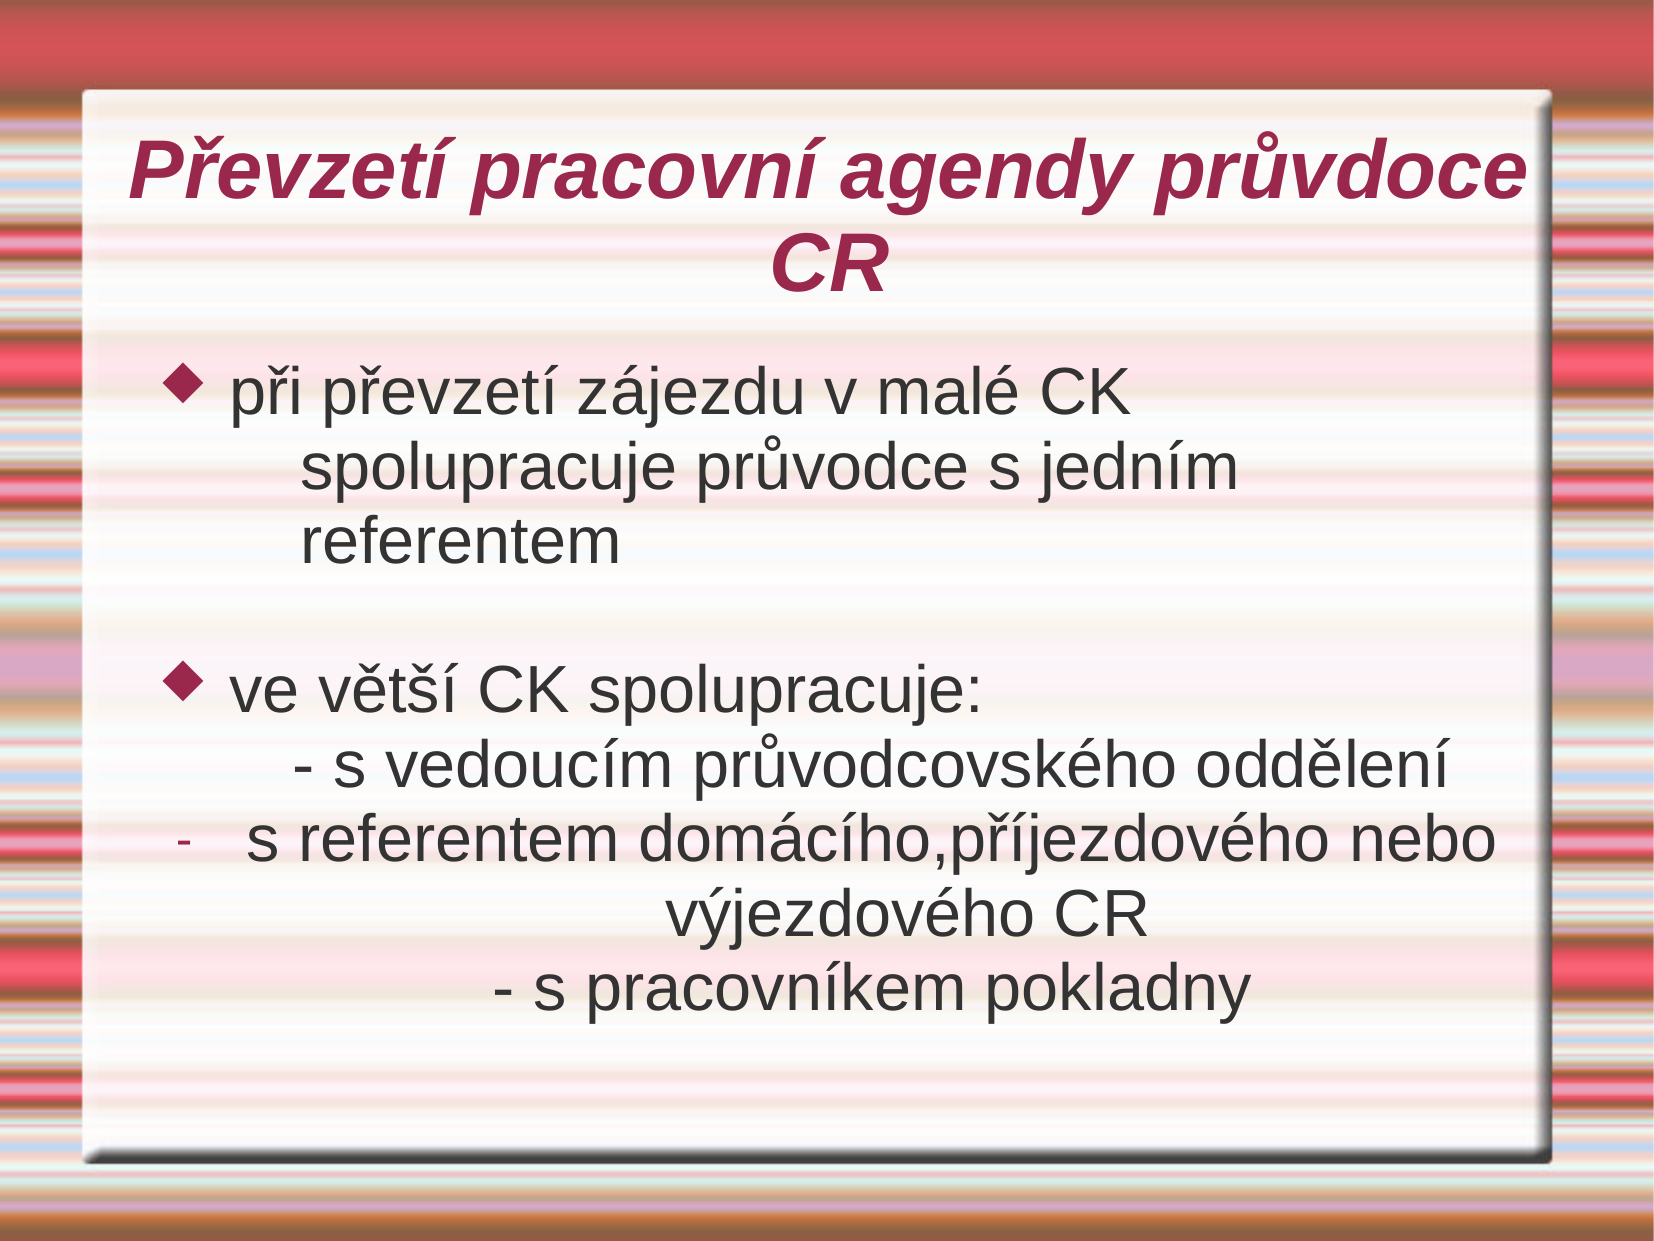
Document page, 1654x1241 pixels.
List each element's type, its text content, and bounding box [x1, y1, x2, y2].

list při převzetí zájezdu v malé CK spolupracuje průvodce s jedním referentem ve větší CK spolupracuje: - s vedoucím průvodcovského oddělení s referentem domácího,příjezdového nebo výjezdového CR - s pracovníkem pokladny [134, 350, 1516, 1118]
title Převzetí pracovní agendy průvdoce CR [123, 118, 1536, 305]
